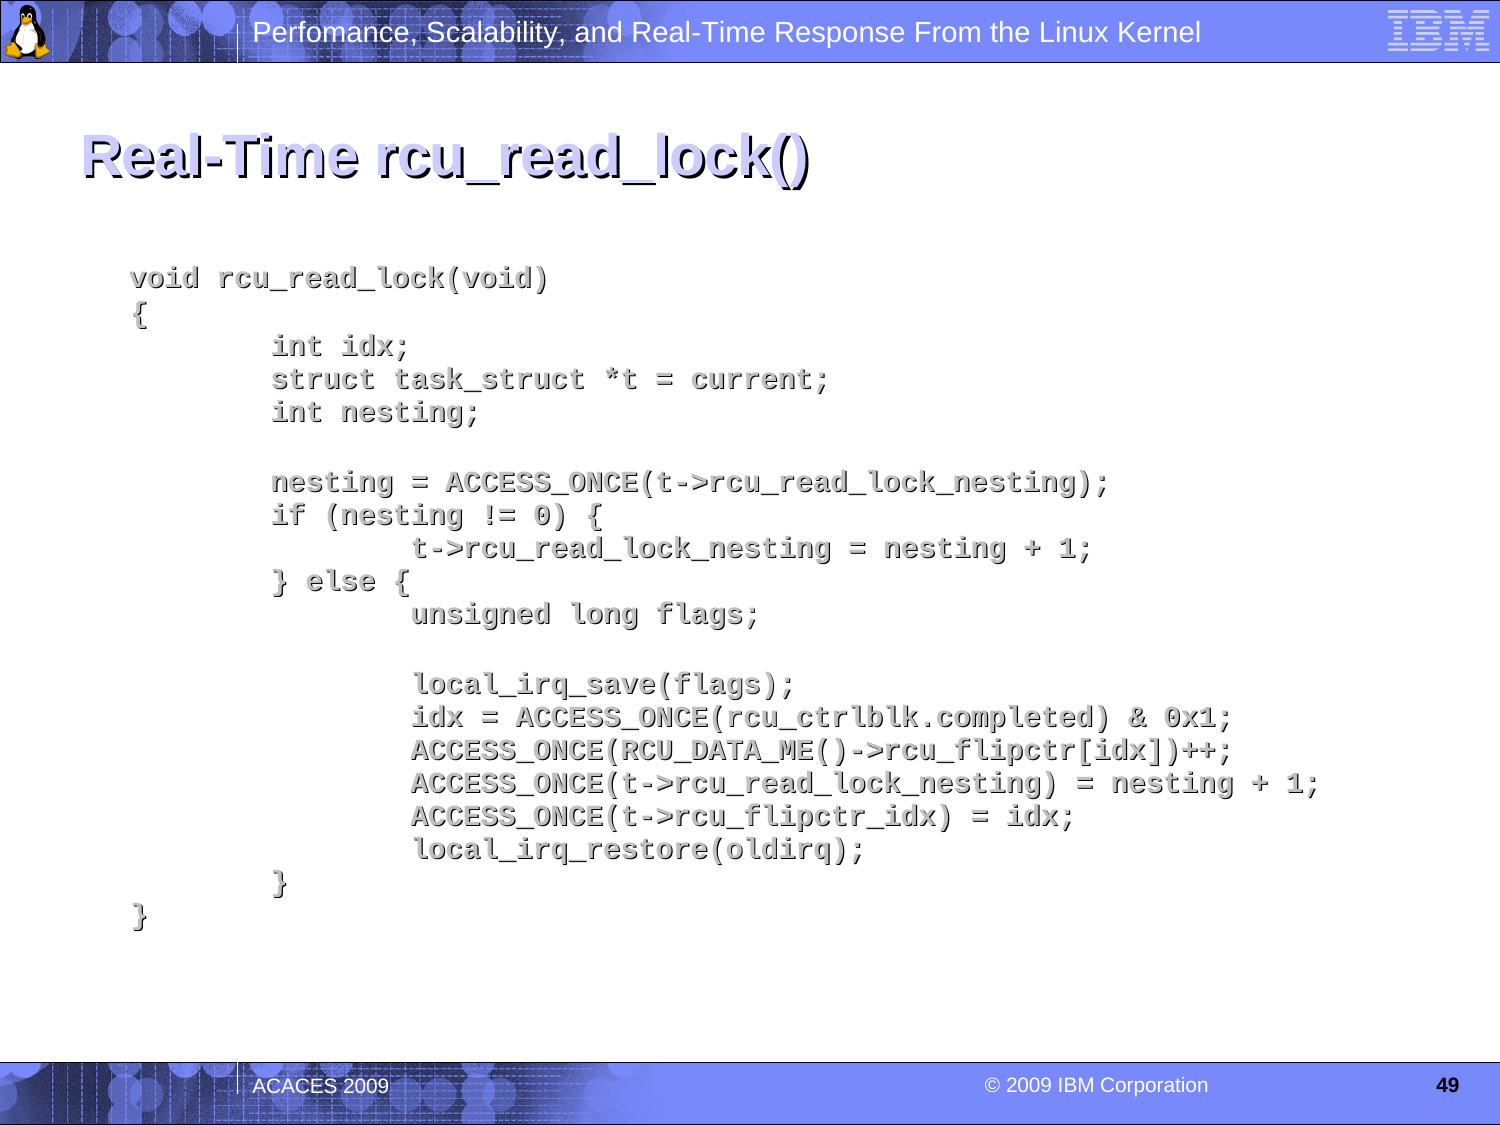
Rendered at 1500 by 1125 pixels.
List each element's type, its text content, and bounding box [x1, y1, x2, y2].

picture [0, 1063, 1500, 1124]
picture [1, 1, 1500, 62]
text_box void rcu_read_lock(void) { int idx; struct task_struct *t = current; int nesting; nesting = ACCESS_ONCE(t->rcu_read_lock_nesting); if (nesting != 0) { t->rcu_read_lock_nesting = nesting + 1; } else { unsigned long flags; local_irq_save(flags); idx = ACCESS_ONCE(rcu_ctrlblk.completed) & 0x1; ACCESS_ONCE(RCU_DATA_ME()->rcu_flipctr[idx])++; ACCESS_ONCE(t->rcu_read_lock_nesting) = nesting + 1; ACCESS_ONCE(t->rcu_flipctr_idx) = idx; local_irq_restore(oldirq); } } [114, 256, 1386, 941]
title Real-Time rcu_read_lock() [79, 116, 1433, 199]
